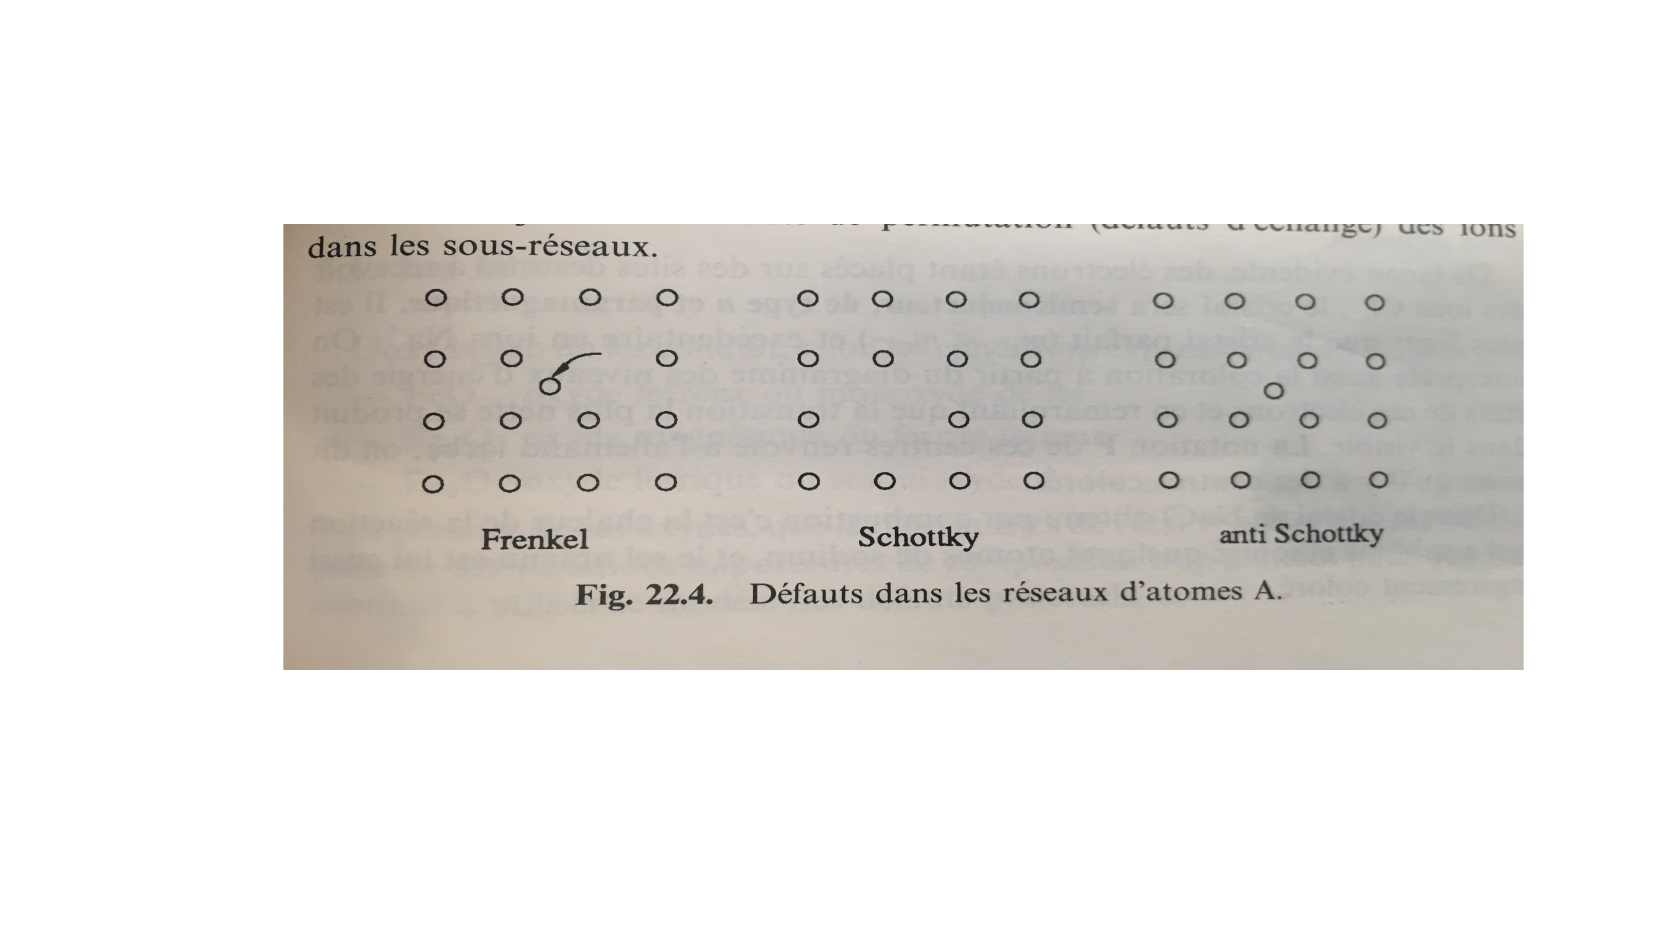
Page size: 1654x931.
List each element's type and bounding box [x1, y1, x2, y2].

picture [283, 224, 1524, 670]
